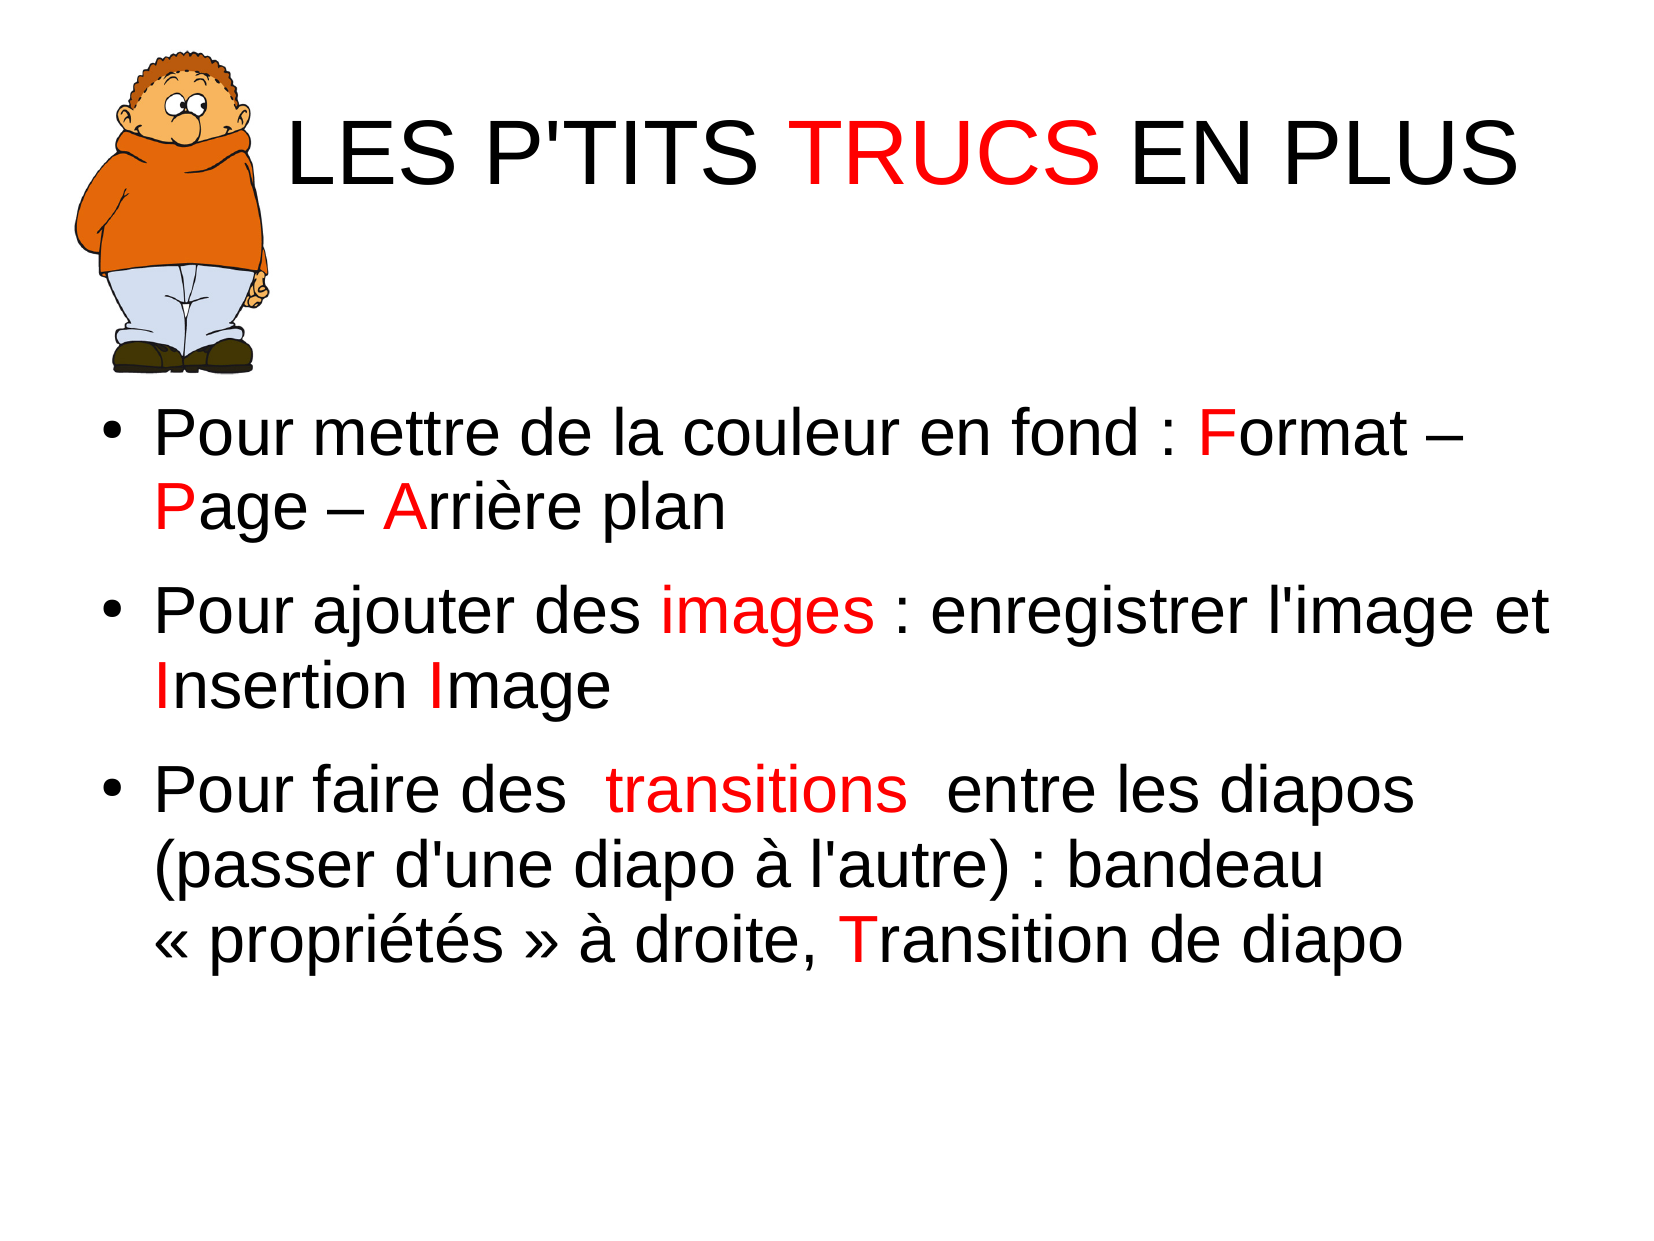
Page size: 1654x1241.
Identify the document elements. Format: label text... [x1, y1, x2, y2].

picture [0, 23, 424, 405]
title LES P'TITS TRUCS EN PLUS [82, 49, 1571, 257]
list Pour mettre de la couleur en fond : Format – Page – Arrière plan Pour ajouter des images : enregistrer l'image et Insertion Image Pour faire des transitions entre les diapos (passer d'une diapo à l'autre) : bandeau « propriétés » à droite, Transition de diapo [82, 290, 1571, 1241]
